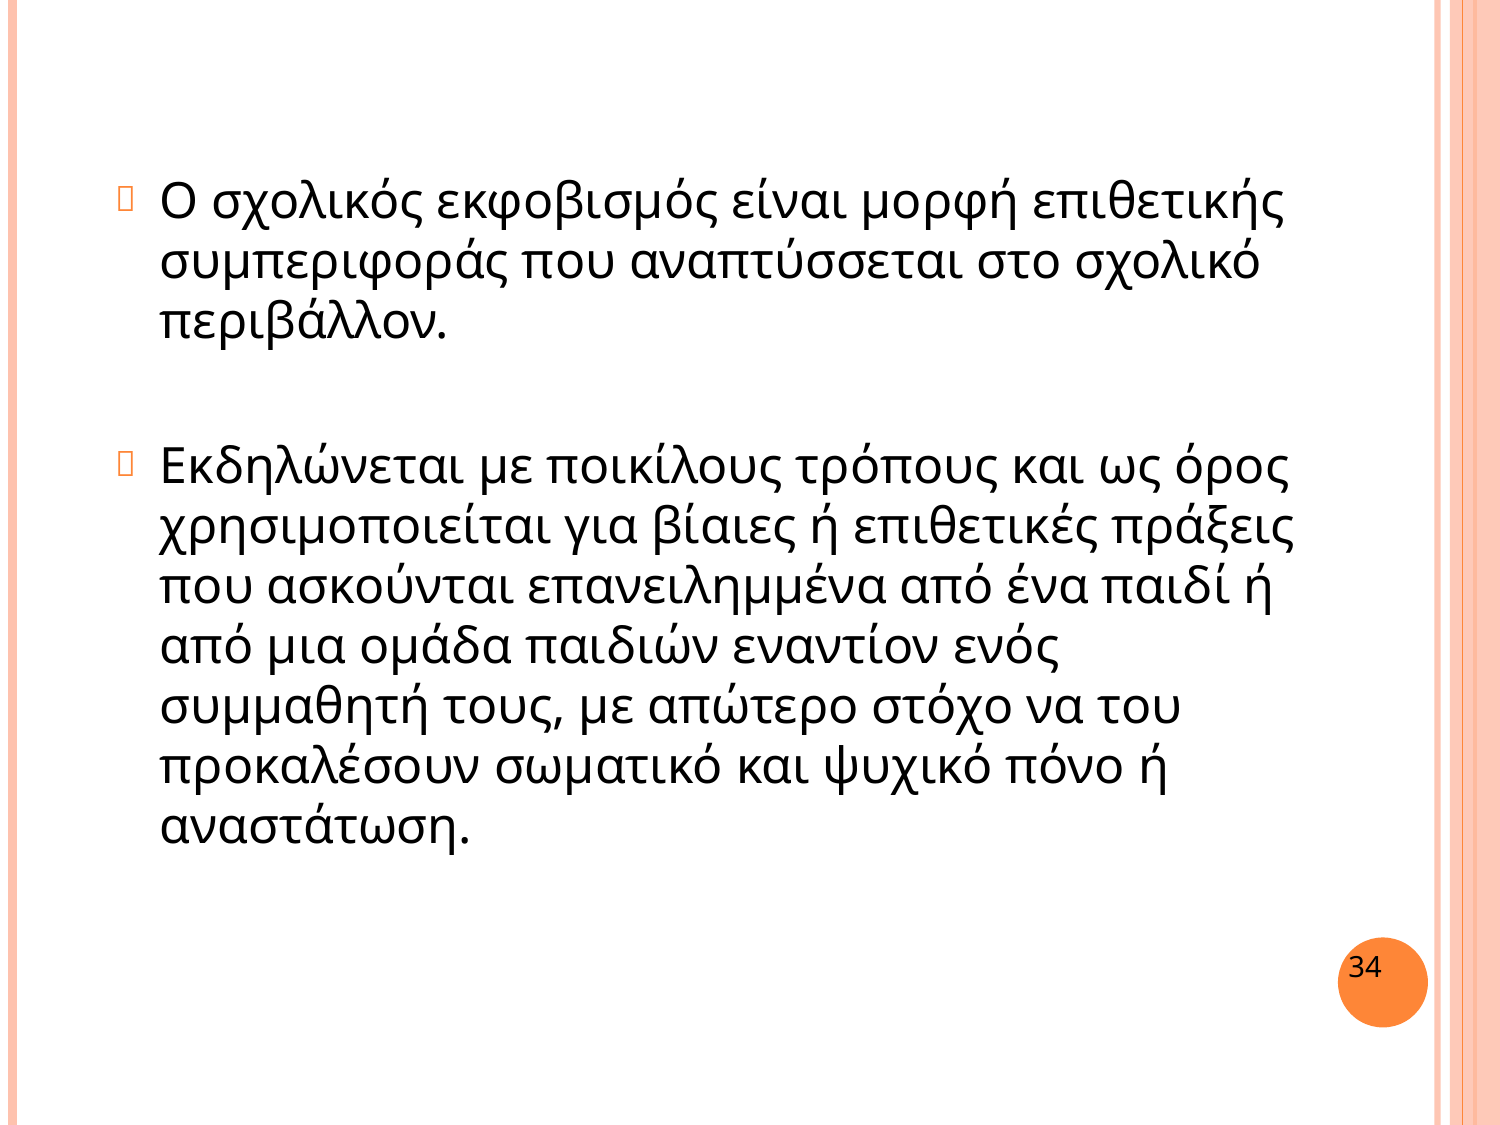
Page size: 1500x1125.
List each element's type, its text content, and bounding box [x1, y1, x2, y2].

slide_number <αριθμός> [1333, 940, 1434, 1027]
list Ο σχολικός εκφοβισμός είναι μορφή επιθετικής συμπεριφοράς που αναπτύσσεται στο σχολικό περιβάλλον. Εκδηλώνεται με ποικίλους τρόπους και ως όρος χρησιμοποιείται για βίαιες ή επιθετικές πράξεις που ασκούνται επανειλημμένα από ένα παιδί ή από μια ομάδα παιδιών εναντίον ενός συμμαθητή τους, με απώτερο στόχο να του προκαλέσουν σωματικό και ψυχικό πόνο ή αναστάτωση. [100, 160, 1326, 961]
